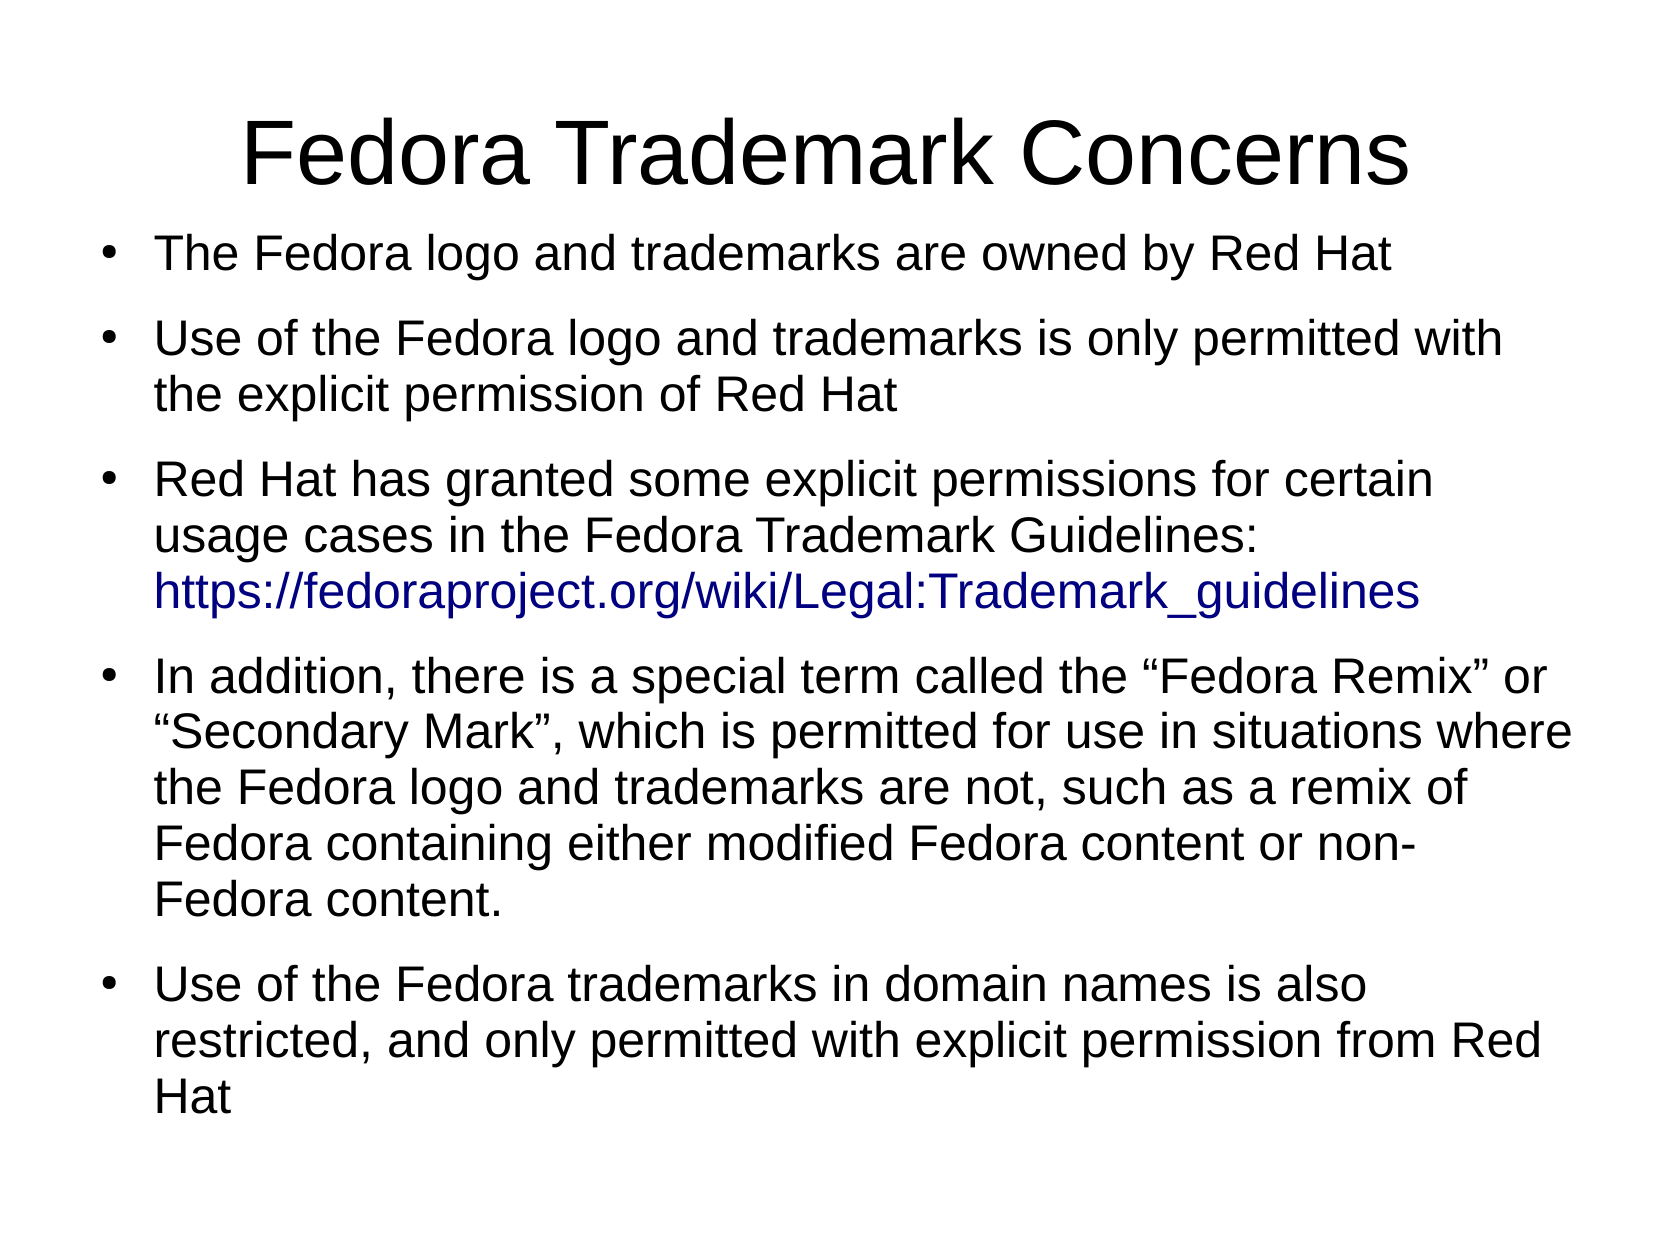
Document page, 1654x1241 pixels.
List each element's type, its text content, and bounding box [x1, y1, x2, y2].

title Fedora Trademark Concerns [82, 49, 1571, 225]
list The Fedora logo and trademarks are owned by Red Hat Use of the Fedora logo and trademarks is only permitted with the explicit permission of Red Hat Red Hat has granted some explicit permissions for certain usage cases in the Fedora Trademark Guidelines: https://fedoraproject.org/wiki/Legal:Trademark_guidelines In addition, there is a special term called the “Fedora Remix” or “Secondary Mark”, which is permitted for use in situations where the Fedora logo and trademarks are not, such as a remix of Fedora containing either modified Fedora content or non-Fedora content. Use of the Fedora trademarks in domain names is also restricted, and only permitted with explicit permission from Red Hat [82, 225, 1576, 1180]
